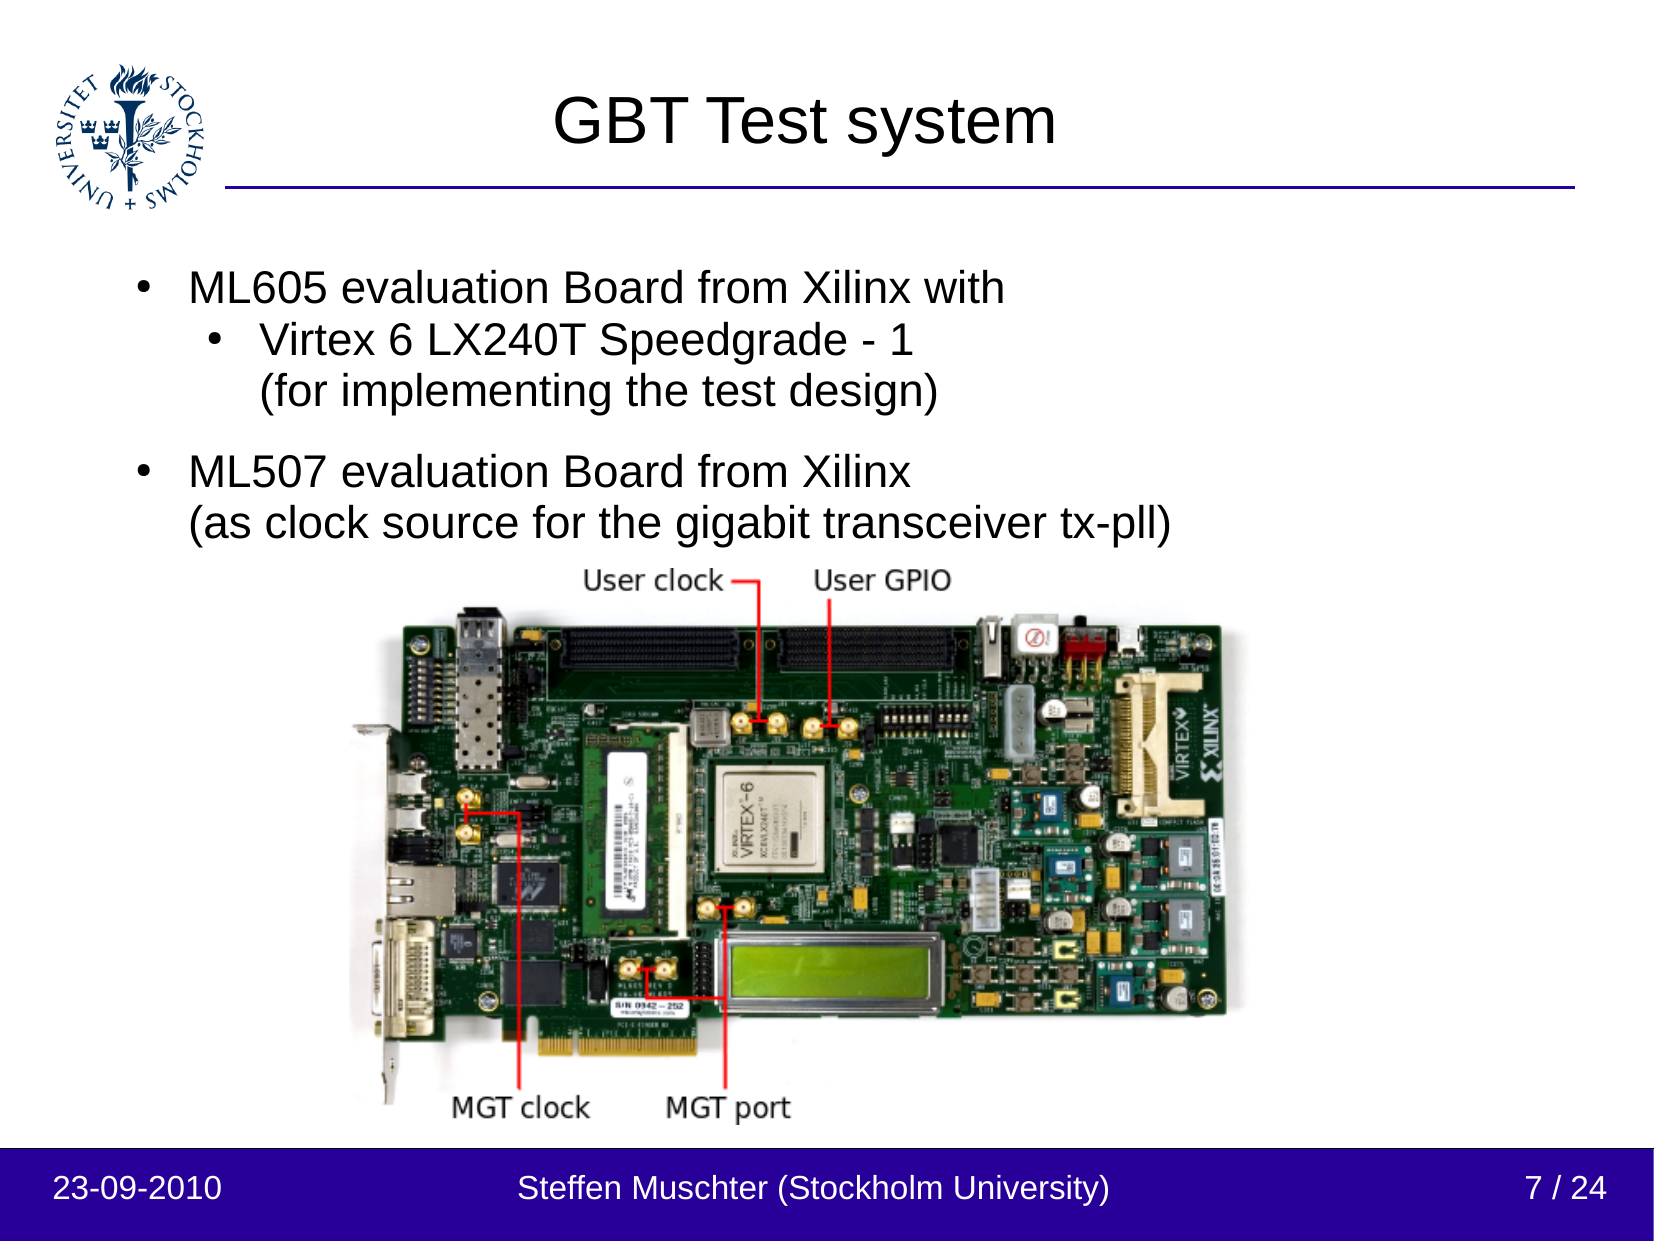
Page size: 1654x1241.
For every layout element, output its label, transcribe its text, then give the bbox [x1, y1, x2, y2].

text_box ML605 evaluation Board from Xilinx with Virtex 6 LX240T Speedgrade - 1 (for implementing the test design) ML507 evaluation Board from Xilinx (as clock source for the gigabit transceiver tx-pll) [120, 255, 1501, 557]
text_box 7 / 24 [1403, 1162, 1623, 1215]
picture [349, 568, 1250, 1126]
text_box GBT Test system [538, 75, 1074, 165]
picture [54, 64, 212, 215]
